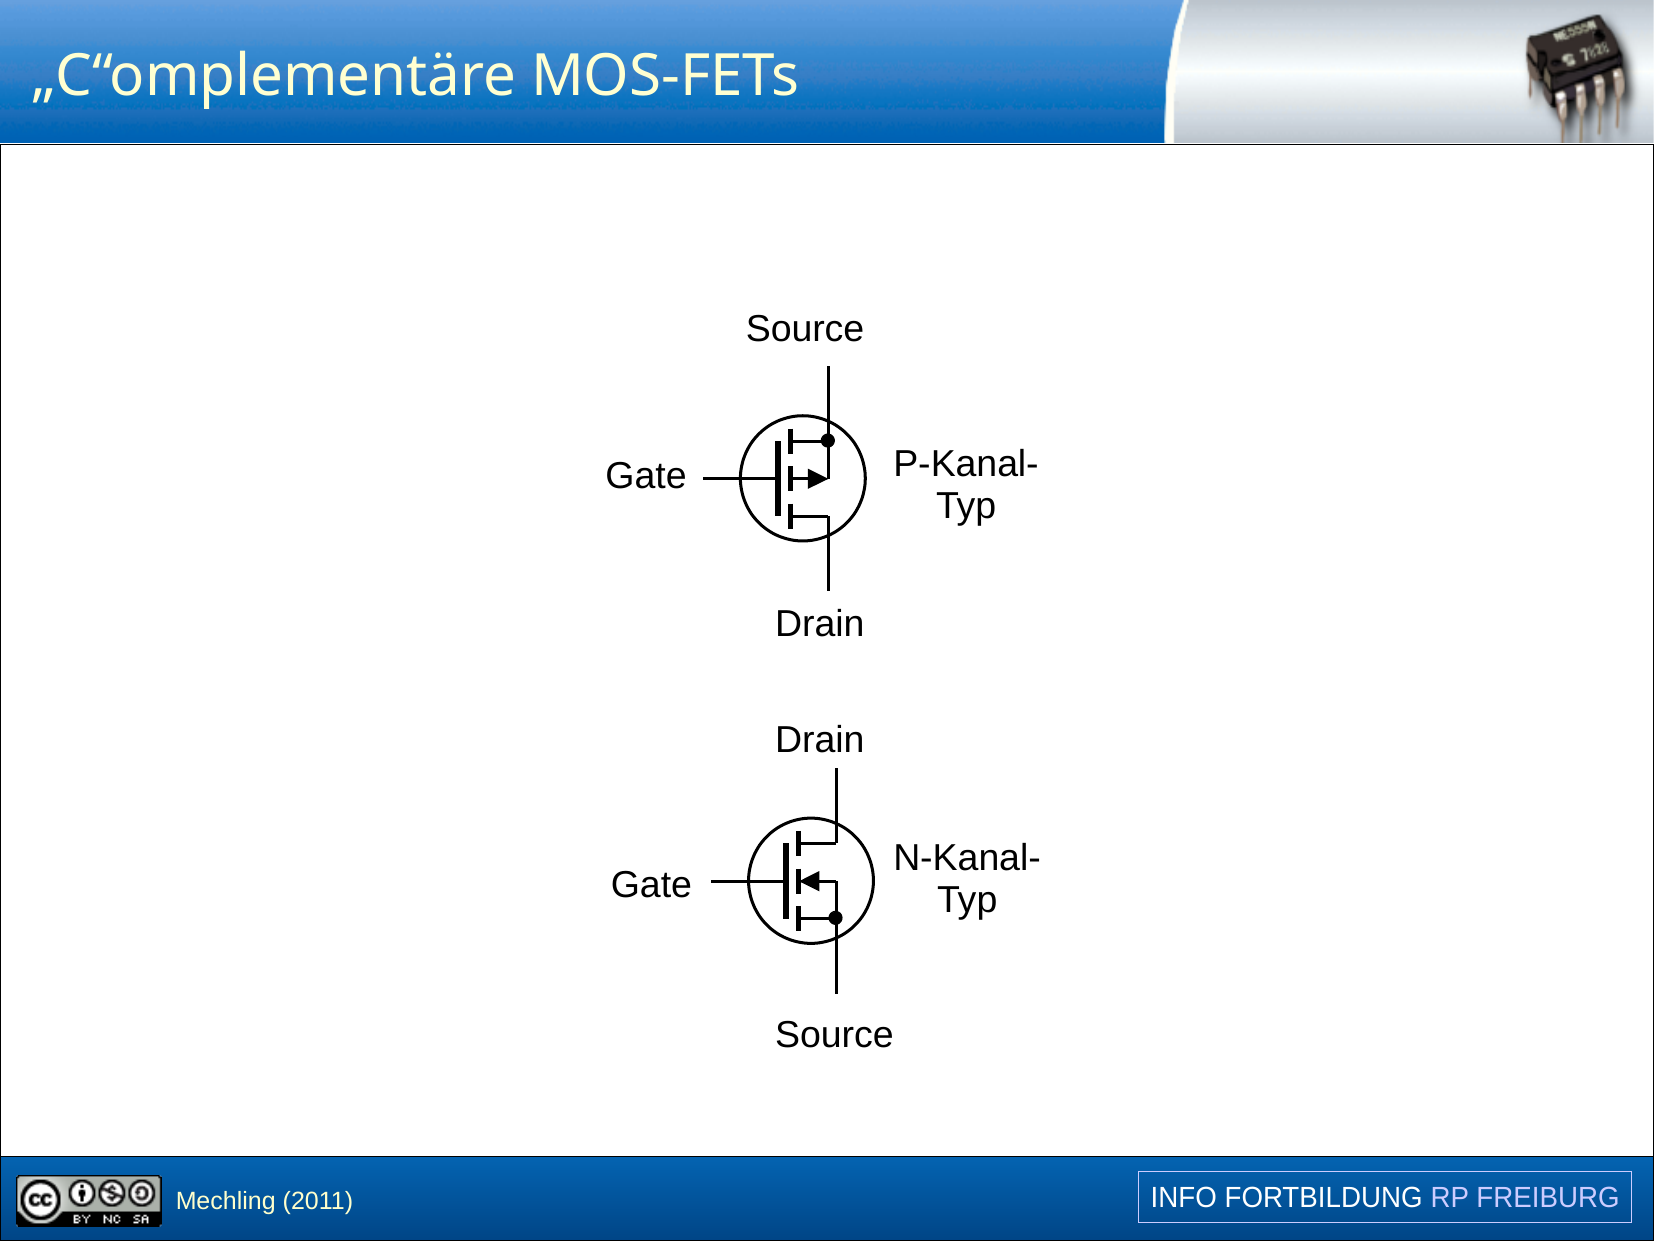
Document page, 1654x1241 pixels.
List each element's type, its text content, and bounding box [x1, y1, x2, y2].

picture [16, 1175, 162, 1227]
picture [0, 0, 1654, 143]
text_box Drain [760, 594, 880, 652]
text_box P-Kanal- Typ [878, 434, 1054, 534]
text_box Source [760, 1006, 909, 1063]
picture [709, 766, 876, 996]
text_box Gate [590, 447, 702, 505]
picture [701, 364, 868, 593]
text_box Gate [596, 856, 708, 913]
text_box N-Kanal- Typ [878, 828, 1056, 928]
title „C“omplementäre MOS-FETs [31, 34, 1151, 112]
text_box Drain [760, 710, 880, 768]
text_box Source [730, 299, 880, 357]
